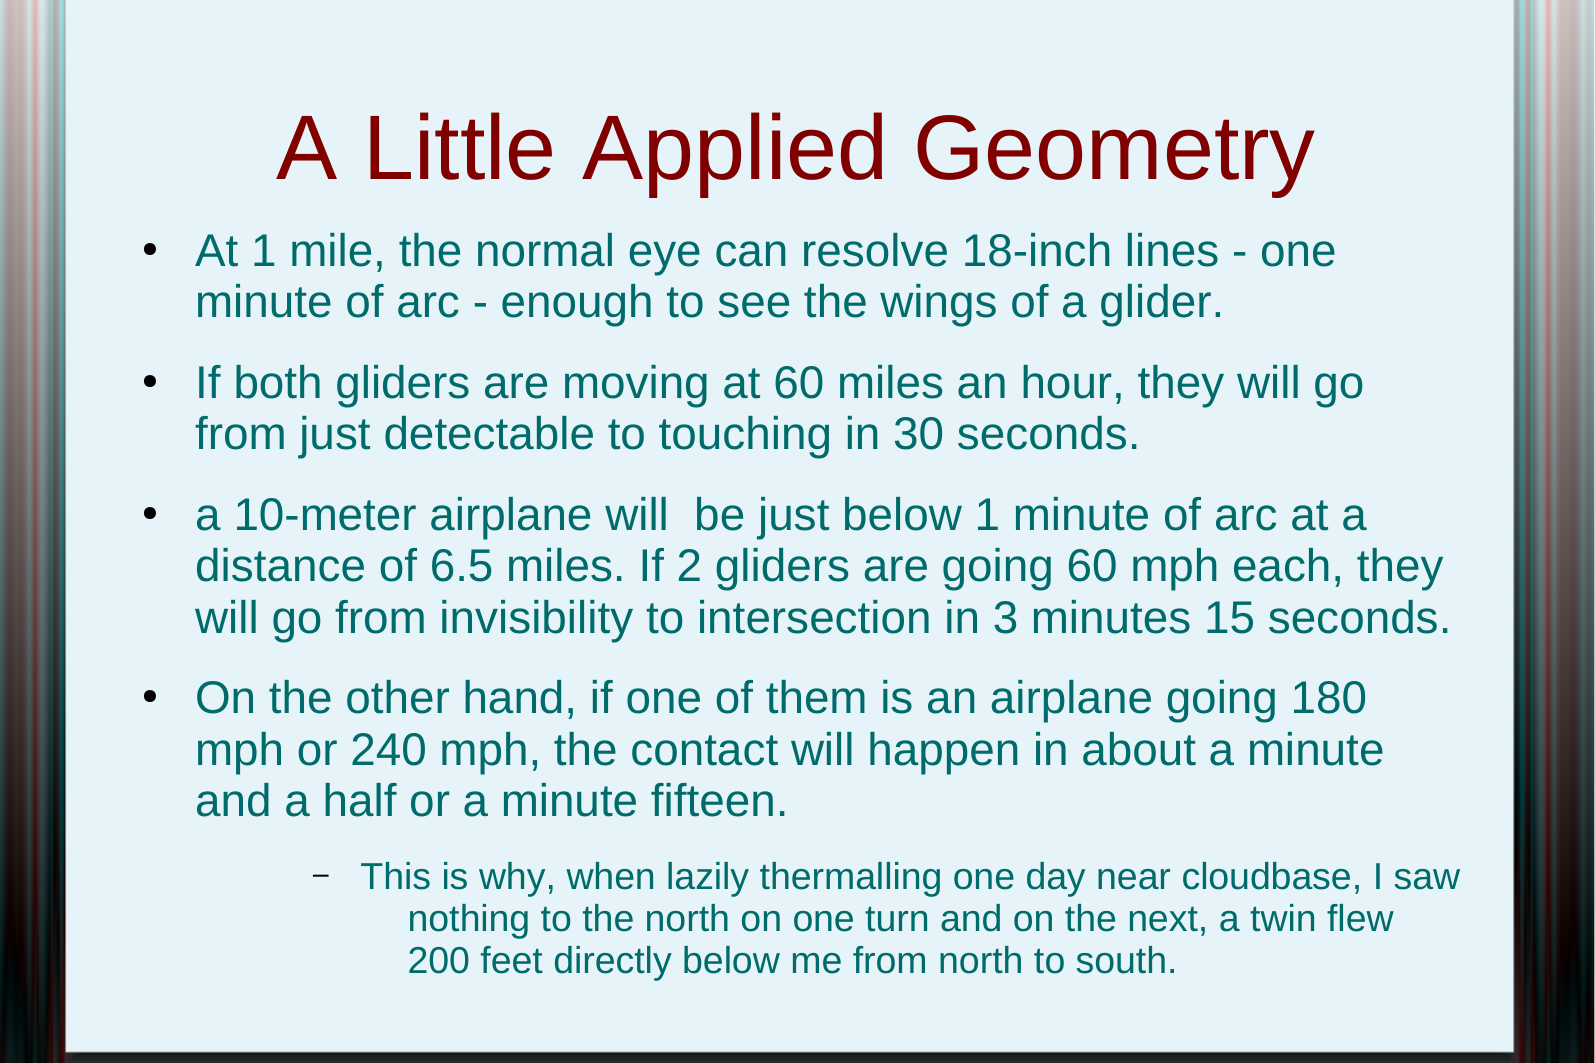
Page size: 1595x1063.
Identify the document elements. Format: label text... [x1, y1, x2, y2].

picture [0, 0, 1595, 1063]
title A Little Applied Geometry [113, 75, 1481, 220]
list At 1 mile, the normal eye can resolve 18-inch lines - one minute of arc - enough to see the wings of a glider. If both gliders are moving at 60 miles an hour, they will go from just detectable to touching in 30 seconds. a 10-meter airplane will be just below 1 minute of arc at a distance of 6.5 miles. If 2 gliders are going 60 mph each, they will go from invisibility to intersection in 3 minutes 15 seconds. On the other hand, if one of them is an airplane going 180 mph or 240 mph, the contact will happen in about a minute and a half or a minute fifteen. This is why, when lazily thermalling one day near cloudbase, I saw nothing to the north on one turn and on the next, a twin flew 200 feet directly below me from north to south. [124, 225, 1463, 1013]
